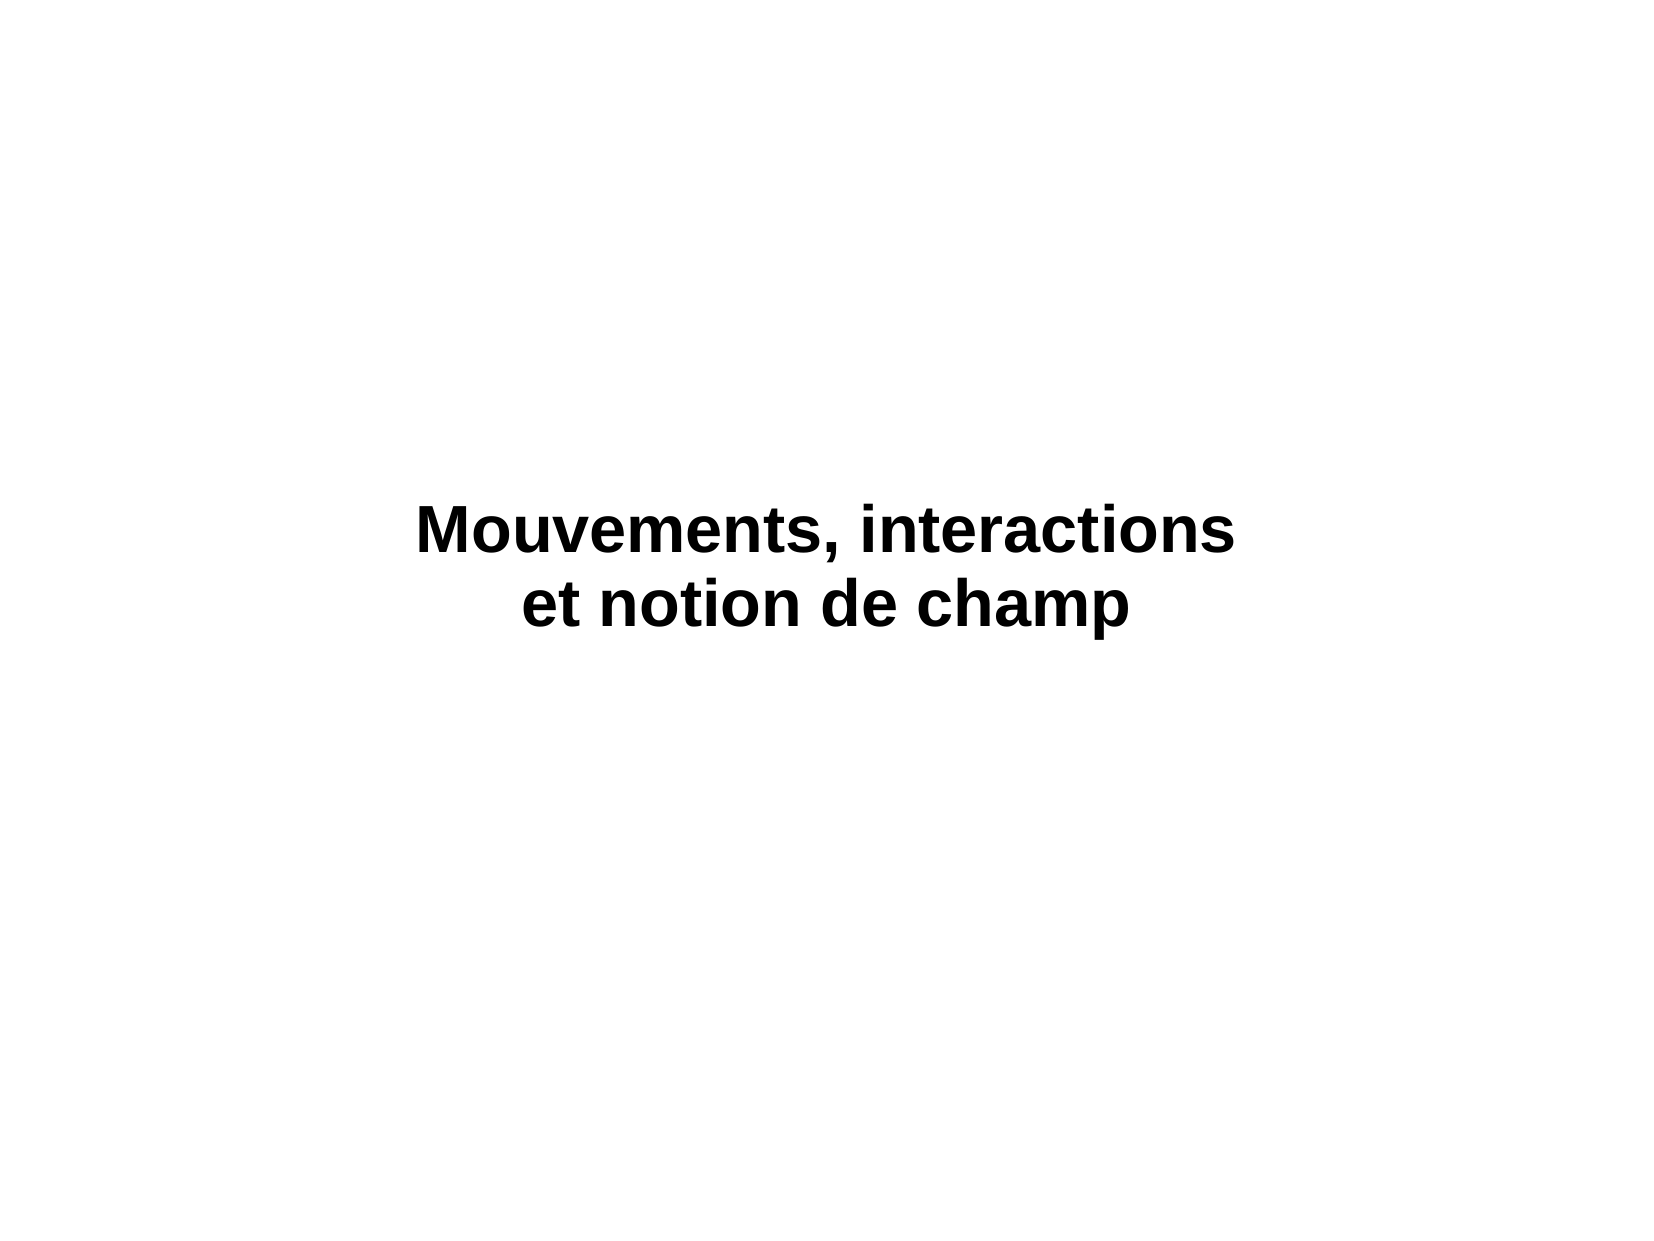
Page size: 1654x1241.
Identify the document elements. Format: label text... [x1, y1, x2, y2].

text_box Mouvements, interactions et notion de champ [0, 484, 1654, 649]
